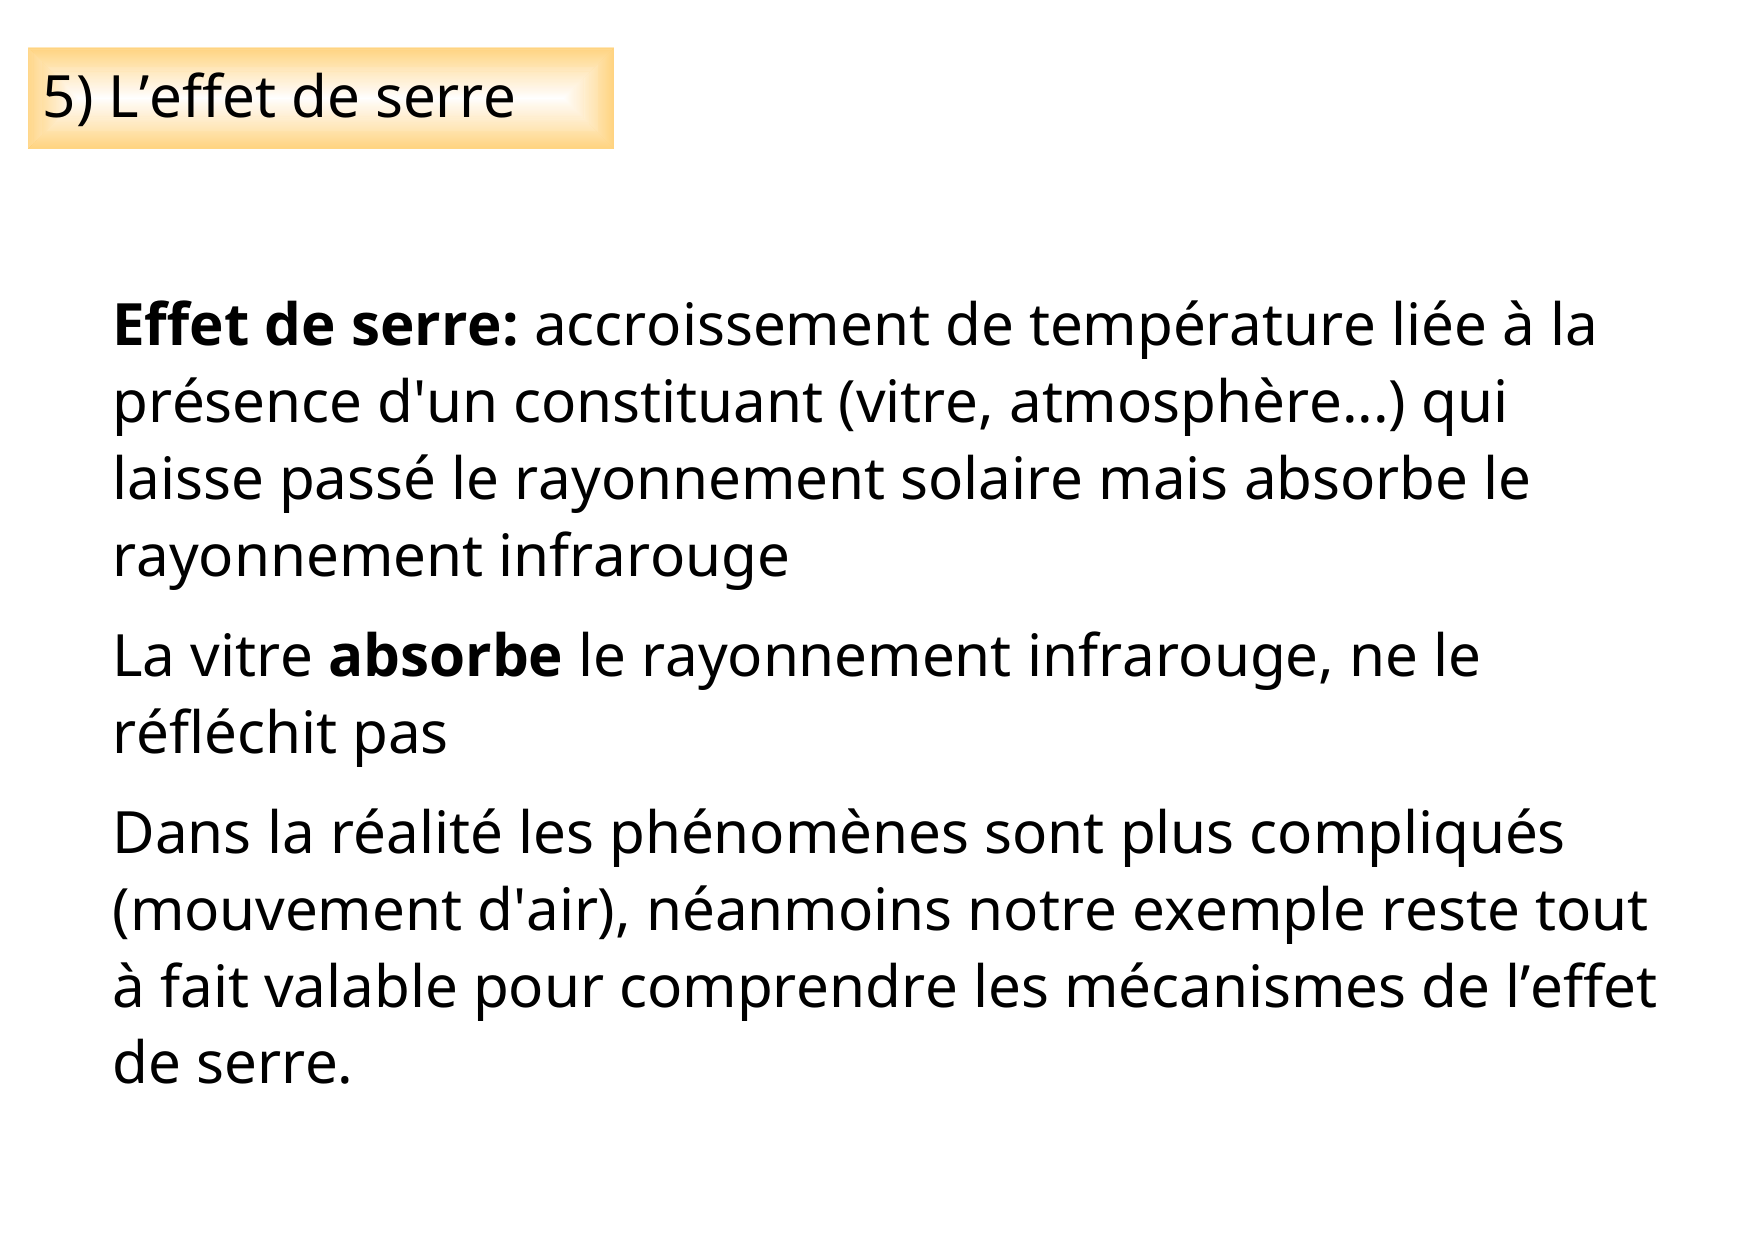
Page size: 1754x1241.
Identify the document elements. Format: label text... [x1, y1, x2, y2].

text_box [28, 47, 615, 149]
text_box Effet de serre: accroissement de température liée à la présence d'un constituant (vitre, atmosphère...) qui laisse passé le rayonnement solaire mais absorbe le rayonnement infrarouge La vitre absorbe le rayonnement infrarouge, ne le réfléchit pas Dans la réalité les phénomènes sont plus compliqués (mouvement d'air), néanmoins notre exemple reste tout à fait valable pour comprendre les mécanismes de l’effet de serre. [97, 276, 1680, 1066]
text_box 5) L’effet de serre [28, 48, 613, 149]
